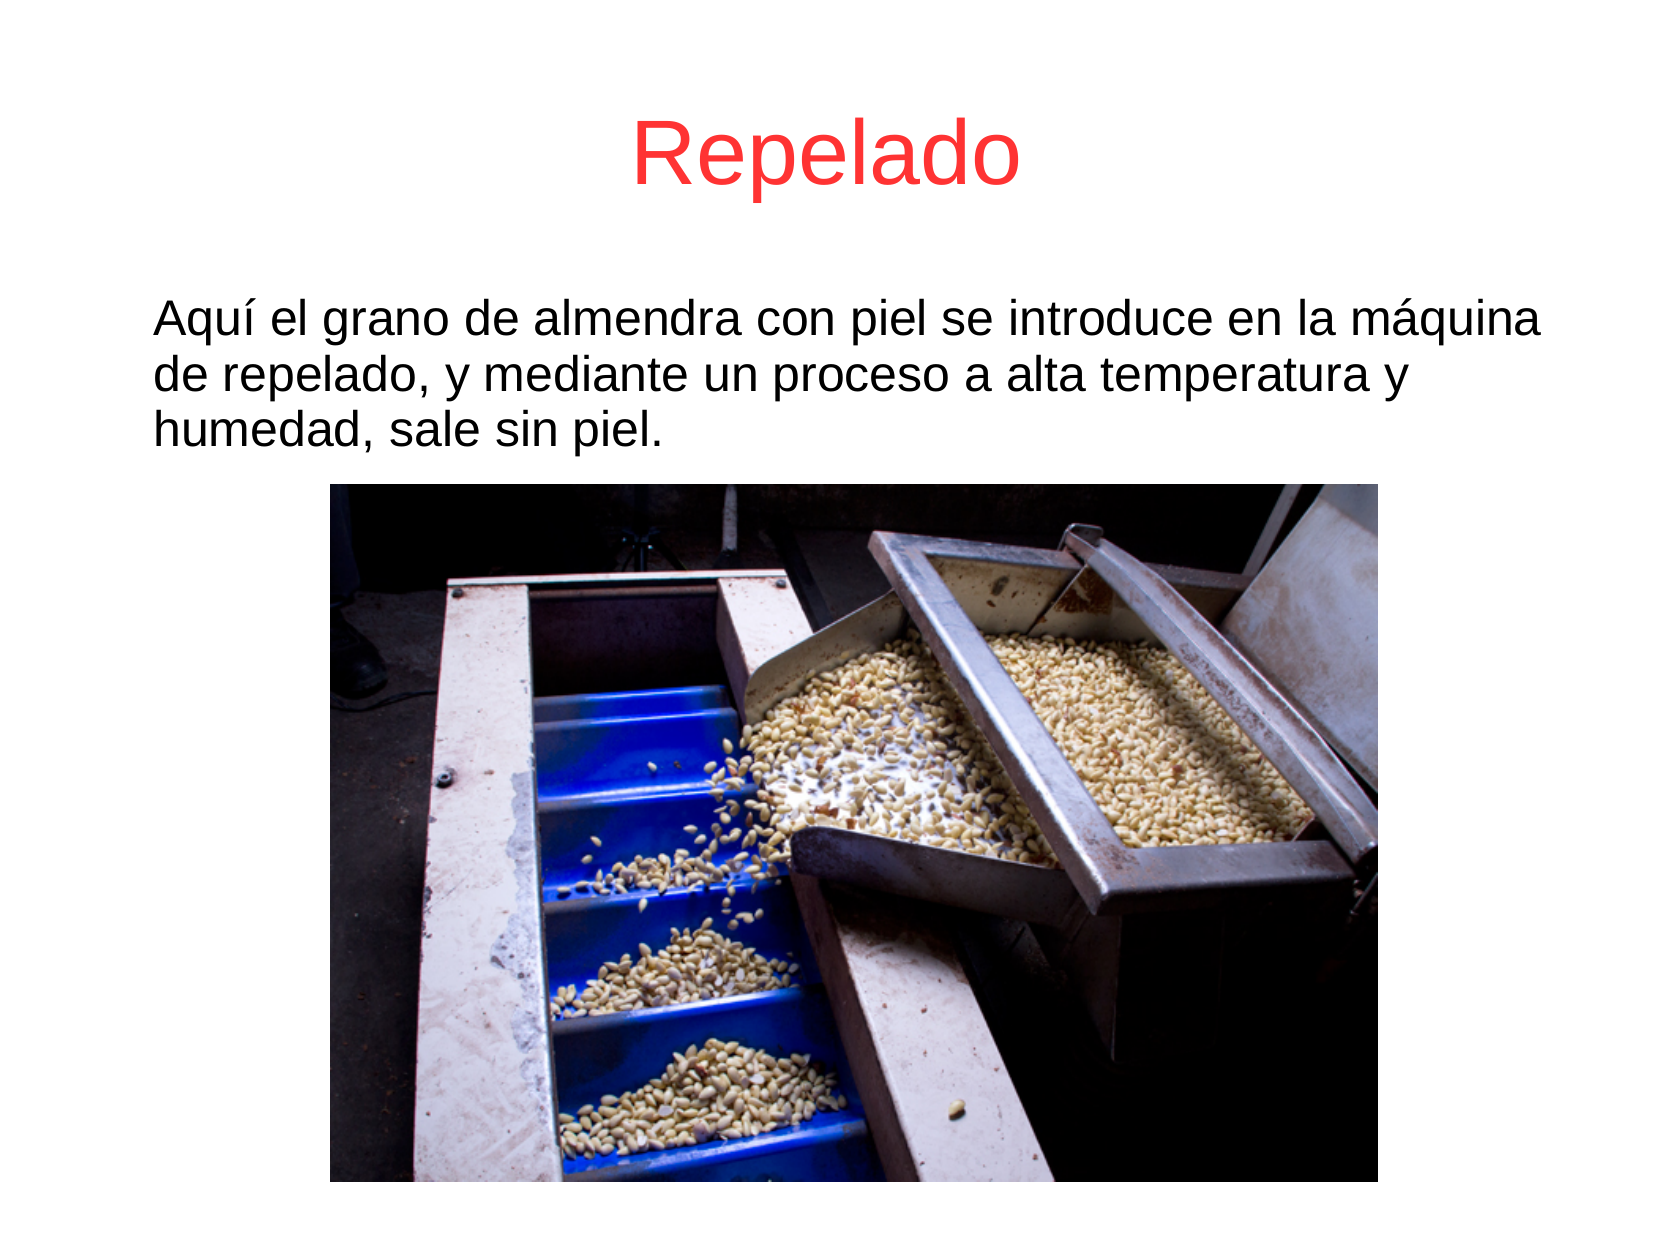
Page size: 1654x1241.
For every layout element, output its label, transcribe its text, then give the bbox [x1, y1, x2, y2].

title Repelado [82, 49, 1571, 257]
list Aquí el grano de almendra con piel se introduce en la máquina de repelado, y mediante un proceso a alta temperatura y humedad, sale sin piel. [82, 290, 1571, 1010]
picture [330, 484, 1378, 1182]
